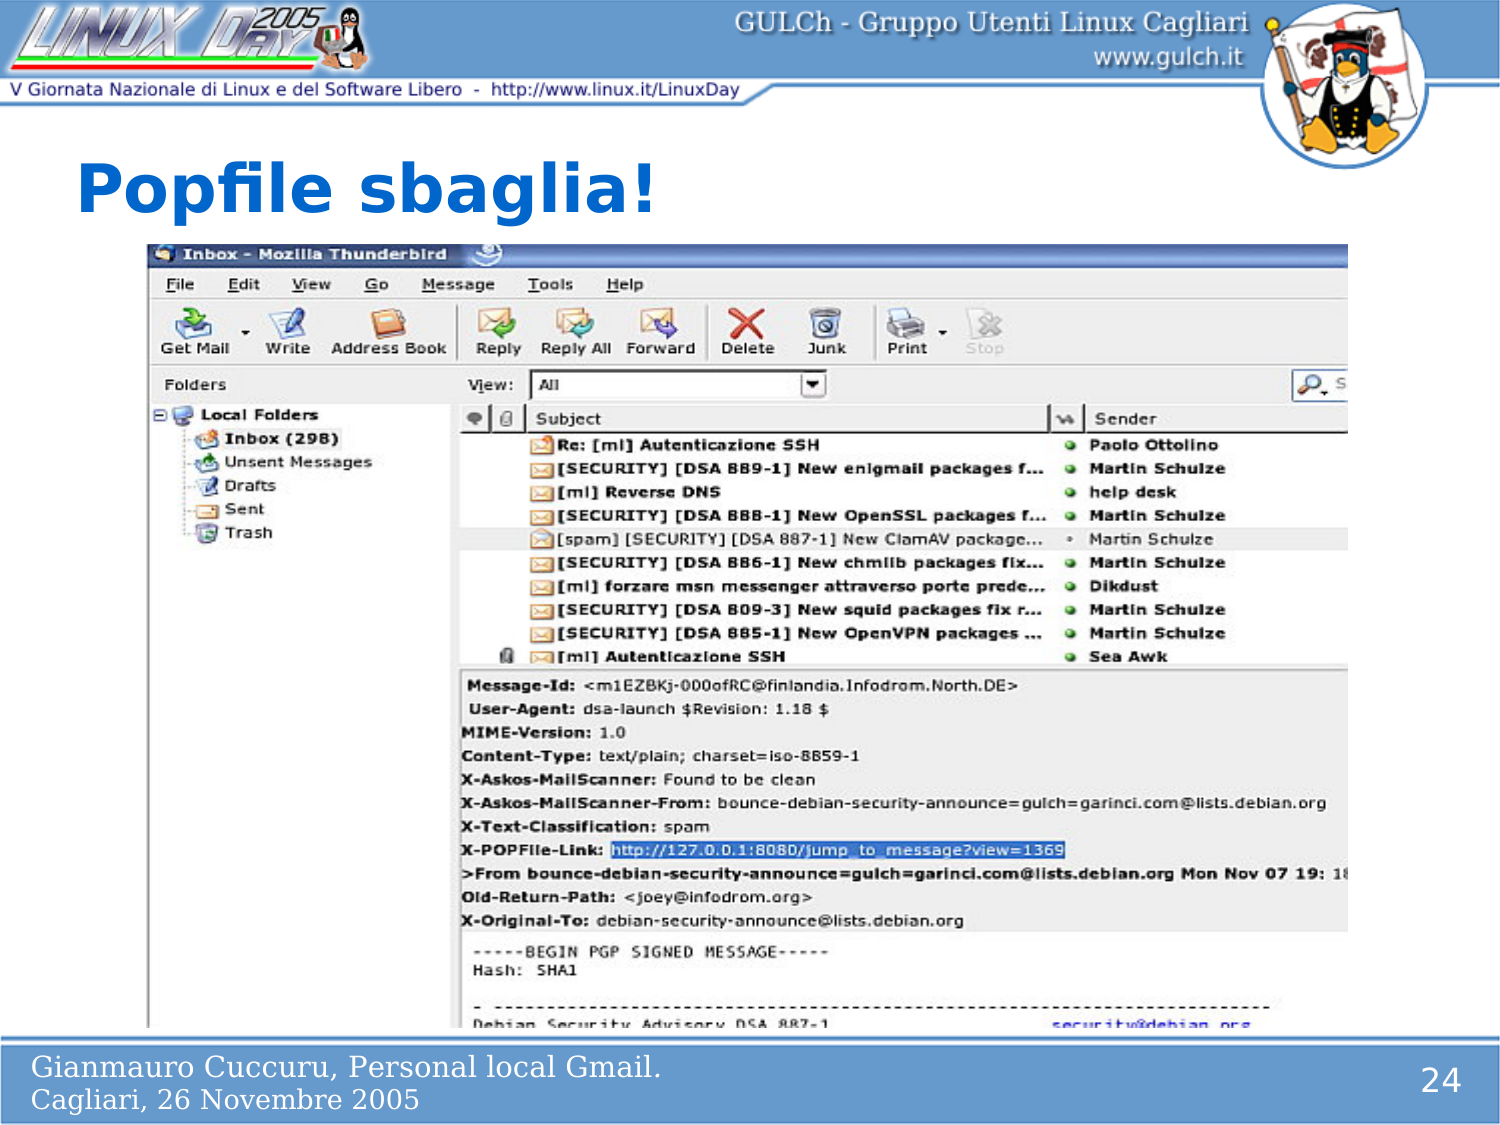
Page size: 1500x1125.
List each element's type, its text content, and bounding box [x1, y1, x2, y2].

text_box Popfile sbaglia! [75, 149, 664, 228]
picture [0, 0, 1500, 1125]
